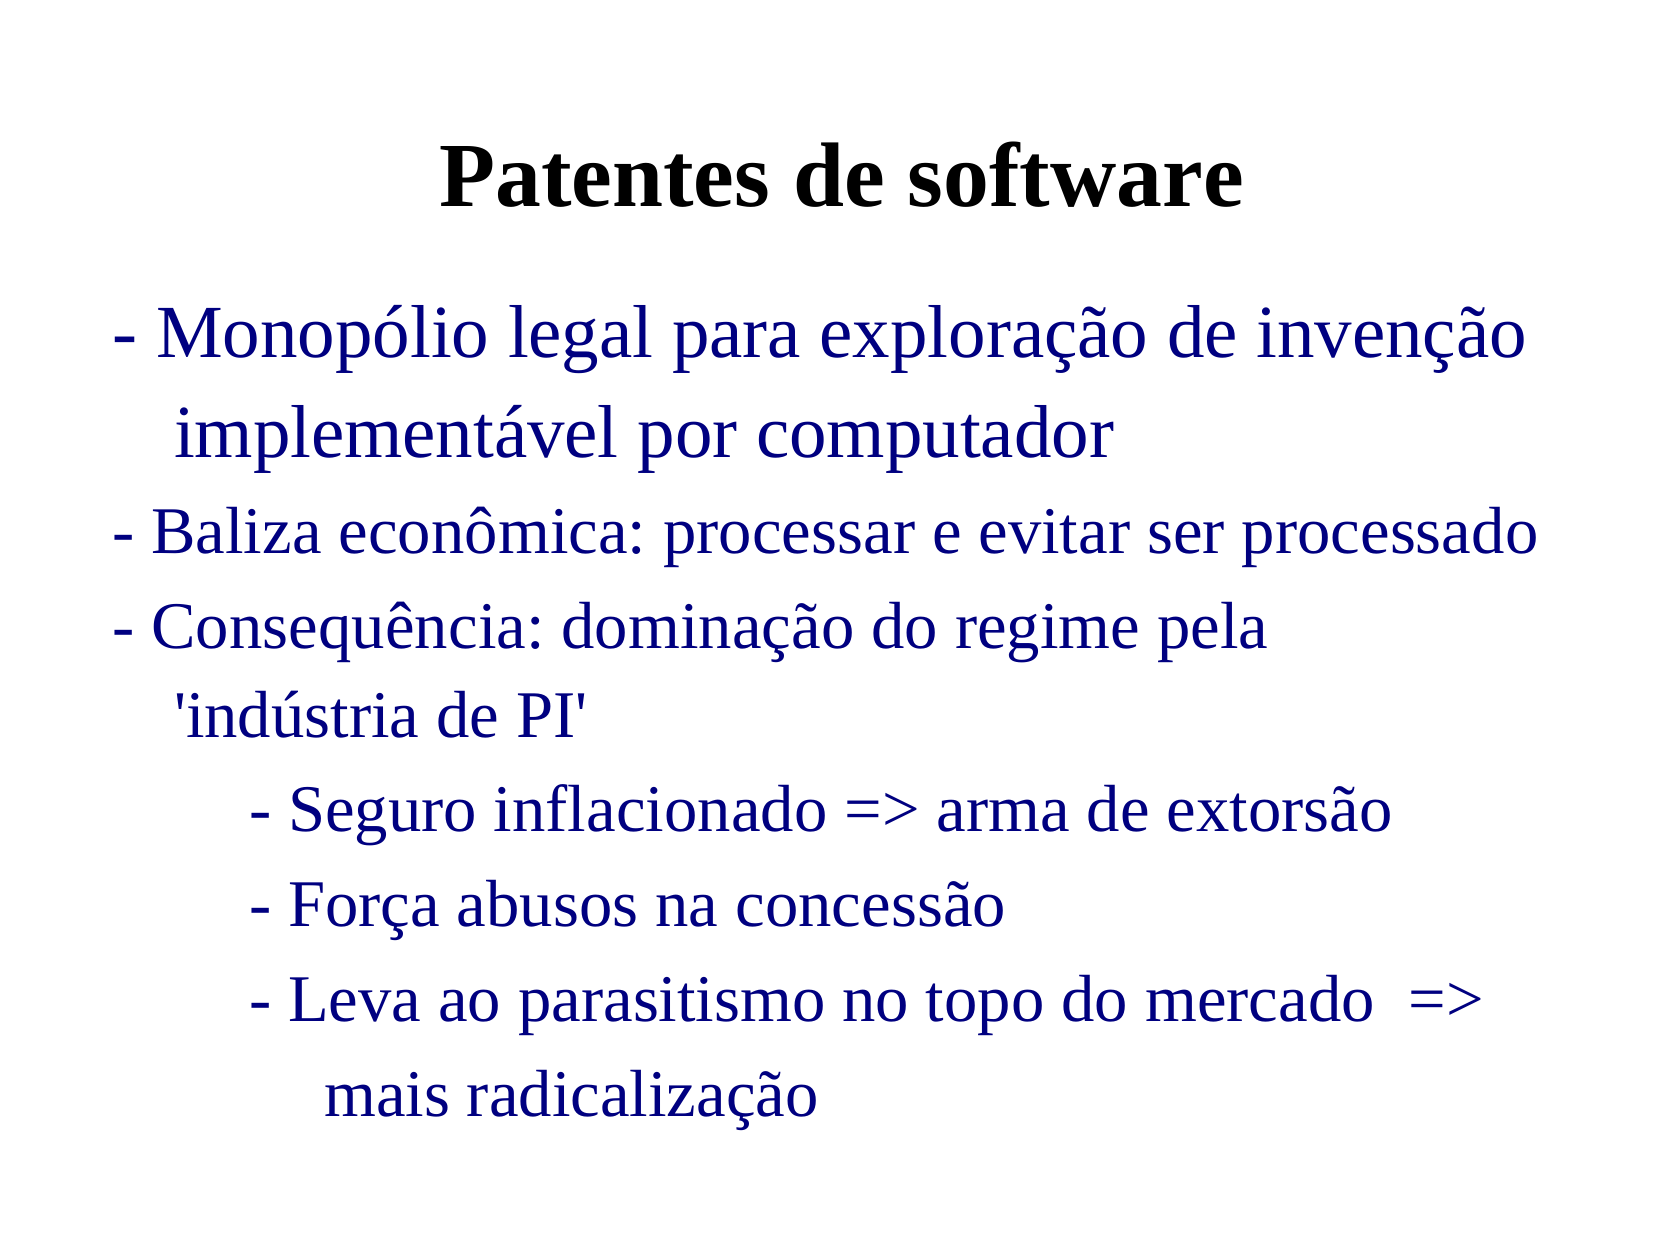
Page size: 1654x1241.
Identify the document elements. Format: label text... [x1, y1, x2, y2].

text_box - Monopólio legal para exploração de invenção implementável por computador - Baliza econômica: processar e evitar ser processado - Consequência: dominação do regime pela 'indústria de PI' - Seguro inflacionado => arma de extorsão - Força abusos na concessão - Leva ao parasitismo no topo do mercado => mais radicalização [111, 274, 1546, 1149]
title Patentes de software [204, 81, 1480, 269]
